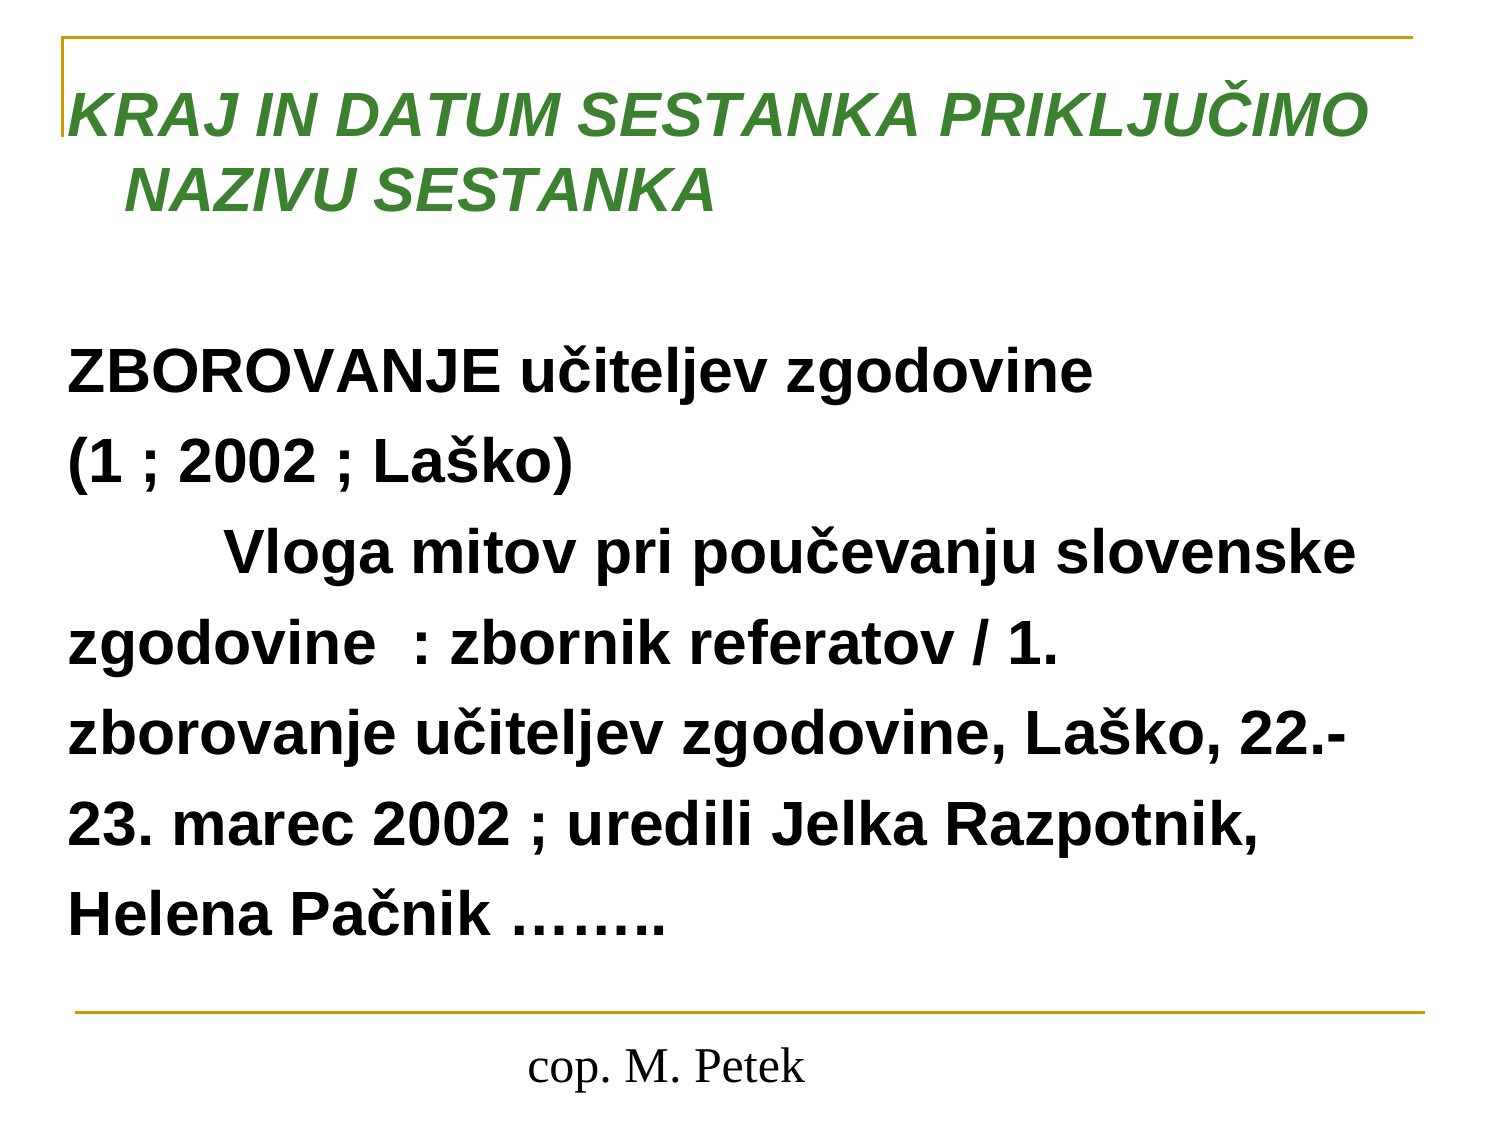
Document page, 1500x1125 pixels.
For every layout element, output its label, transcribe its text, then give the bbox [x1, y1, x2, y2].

list KRAJ IN DATUM SESTANKA PRIKLJUČIMO NAZIVU SESTANKA ZBOROVANJE učiteljev zgodovine (1 ; 2002 ; Laško) Vloga mitov pri poučevanju slovenske zgodovine : zbornik referatov / 1. zborovanje učiteljev zgodovine, Laško, 22.- 23. marec 2002 ; uredili Jelka Razpotnik, Helena Pačnik …….. [53, 66, 1438, 1047]
